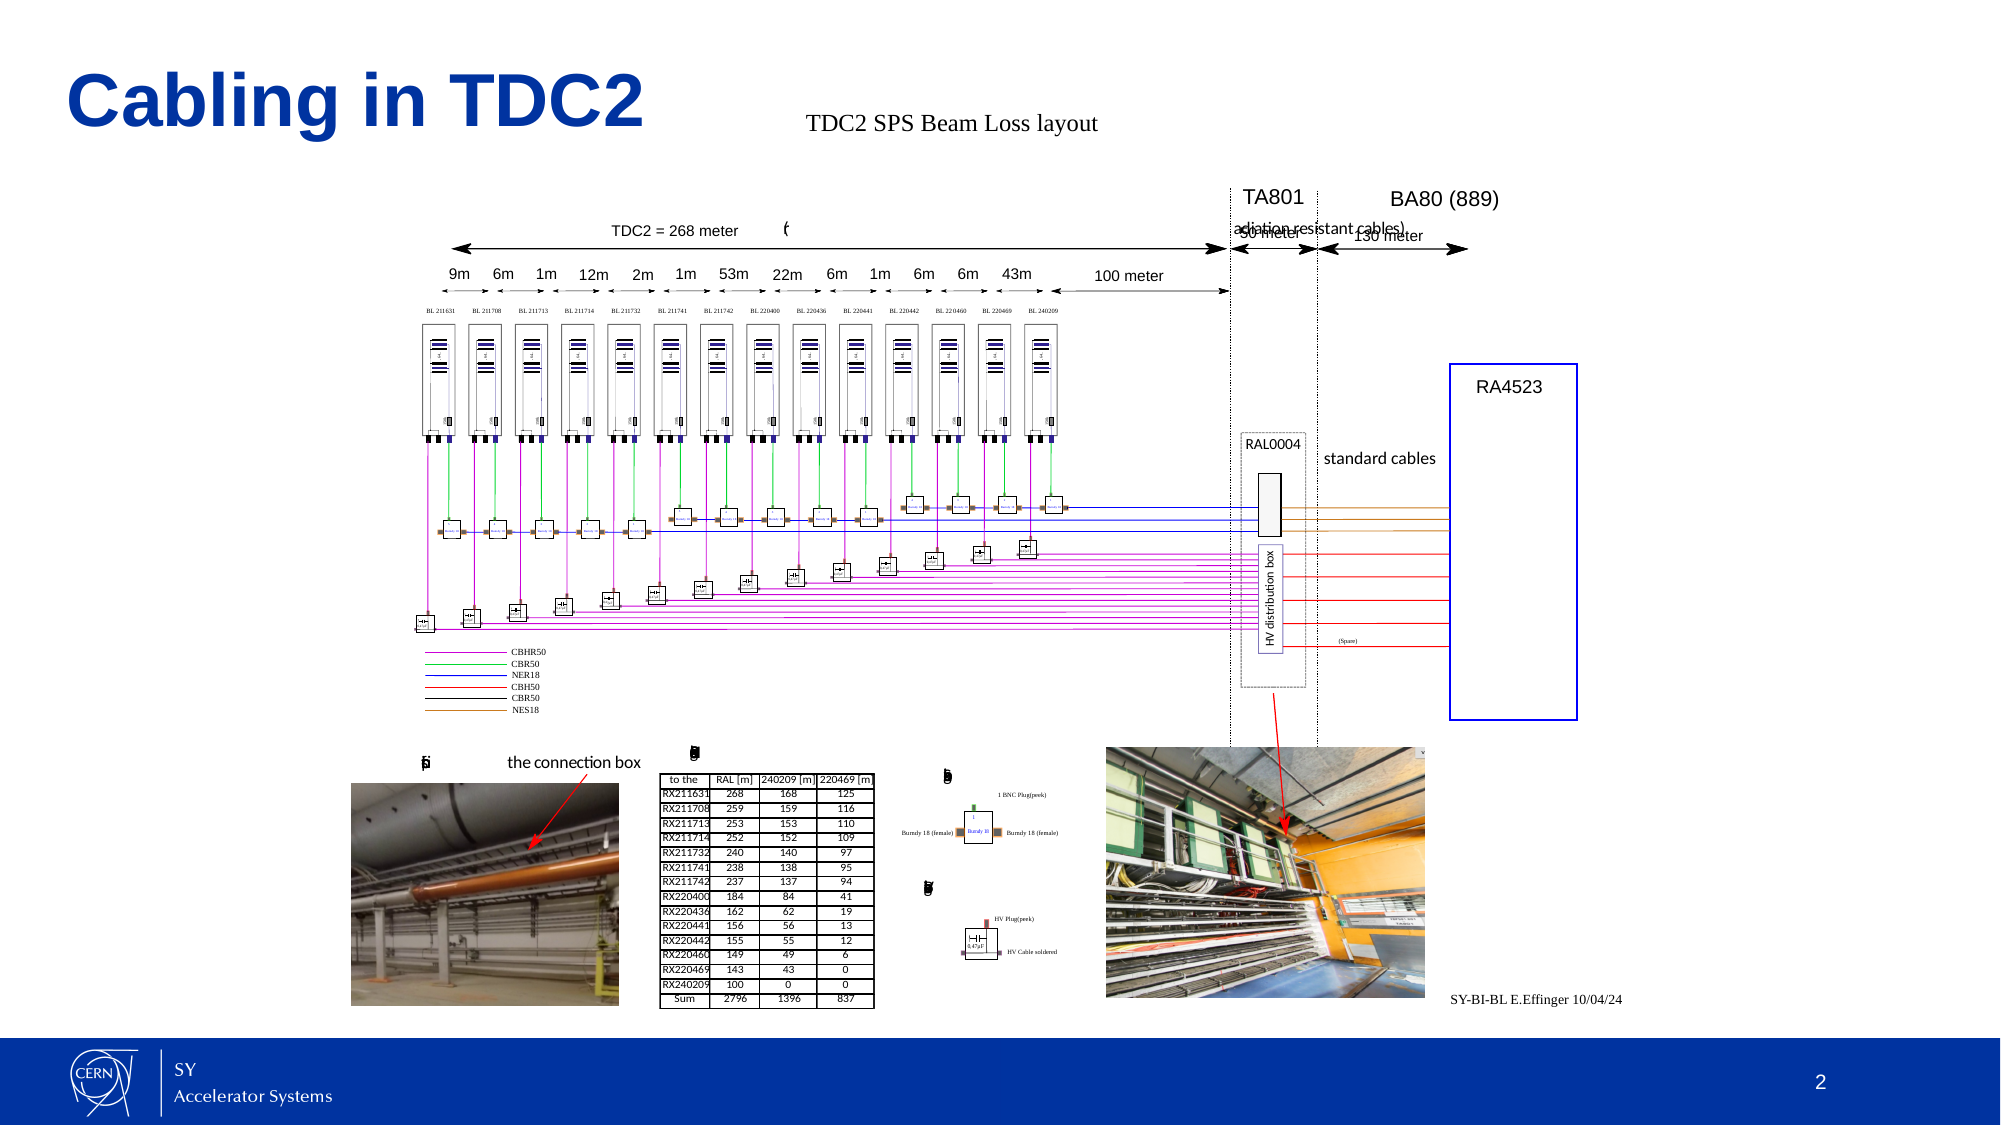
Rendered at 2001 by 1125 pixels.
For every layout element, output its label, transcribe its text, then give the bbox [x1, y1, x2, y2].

text_box 2 [1815, 1051, 1927, 1112]
title Cabling in TDC2 [66, 61, 1934, 237]
picture [338, 237, 1638, 1018]
